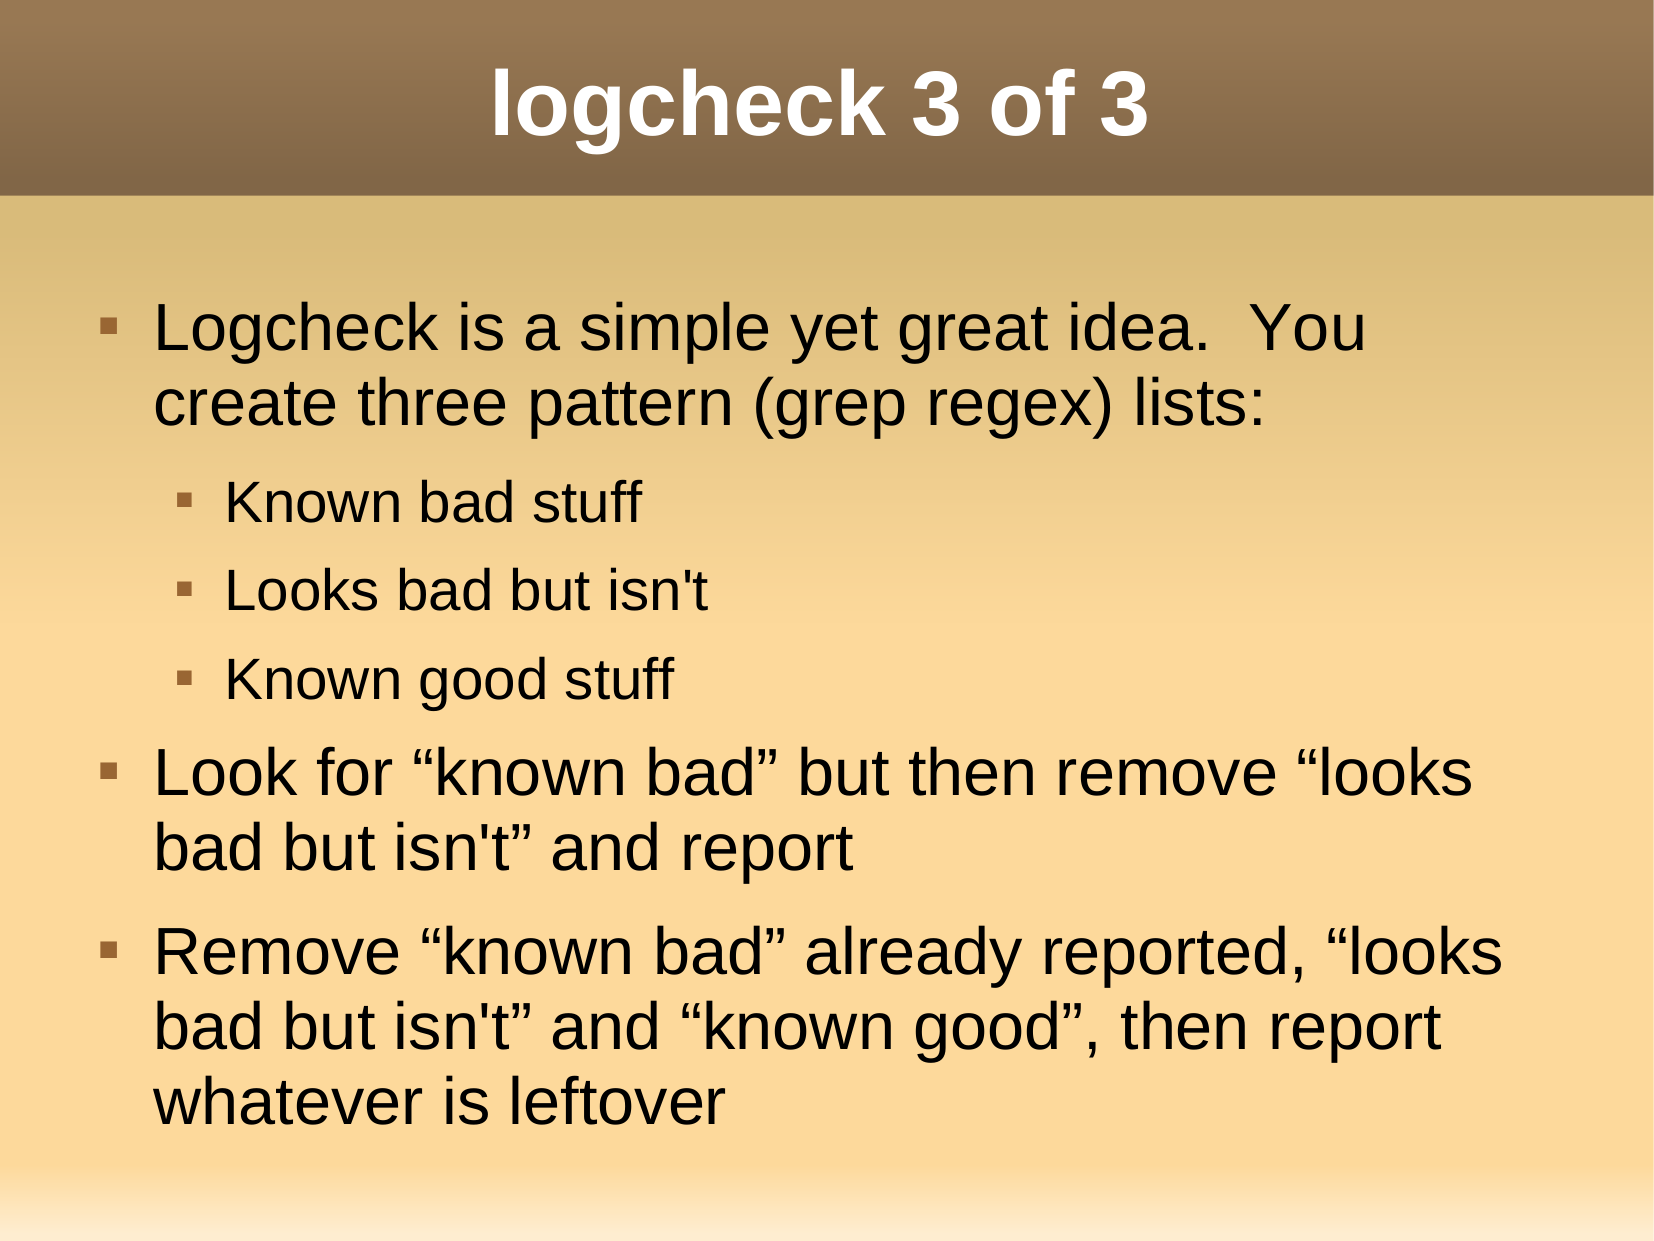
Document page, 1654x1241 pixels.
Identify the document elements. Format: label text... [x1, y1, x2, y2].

title logcheck 3 of 3 [76, 0, 1565, 208]
picture [0, 0, 1654, 1241]
list Logcheck is a simple yet great idea. You create three pattern (grep regex) lists: Known bad stuff Looks bad but isn't Known good stuff Look for “known bad” but then remove “looks bad but isn't” and report Remove “known bad” already reported, “looks bad but isn't” and “known good”, then report whatever is leftover [82, 290, 1571, 1139]
